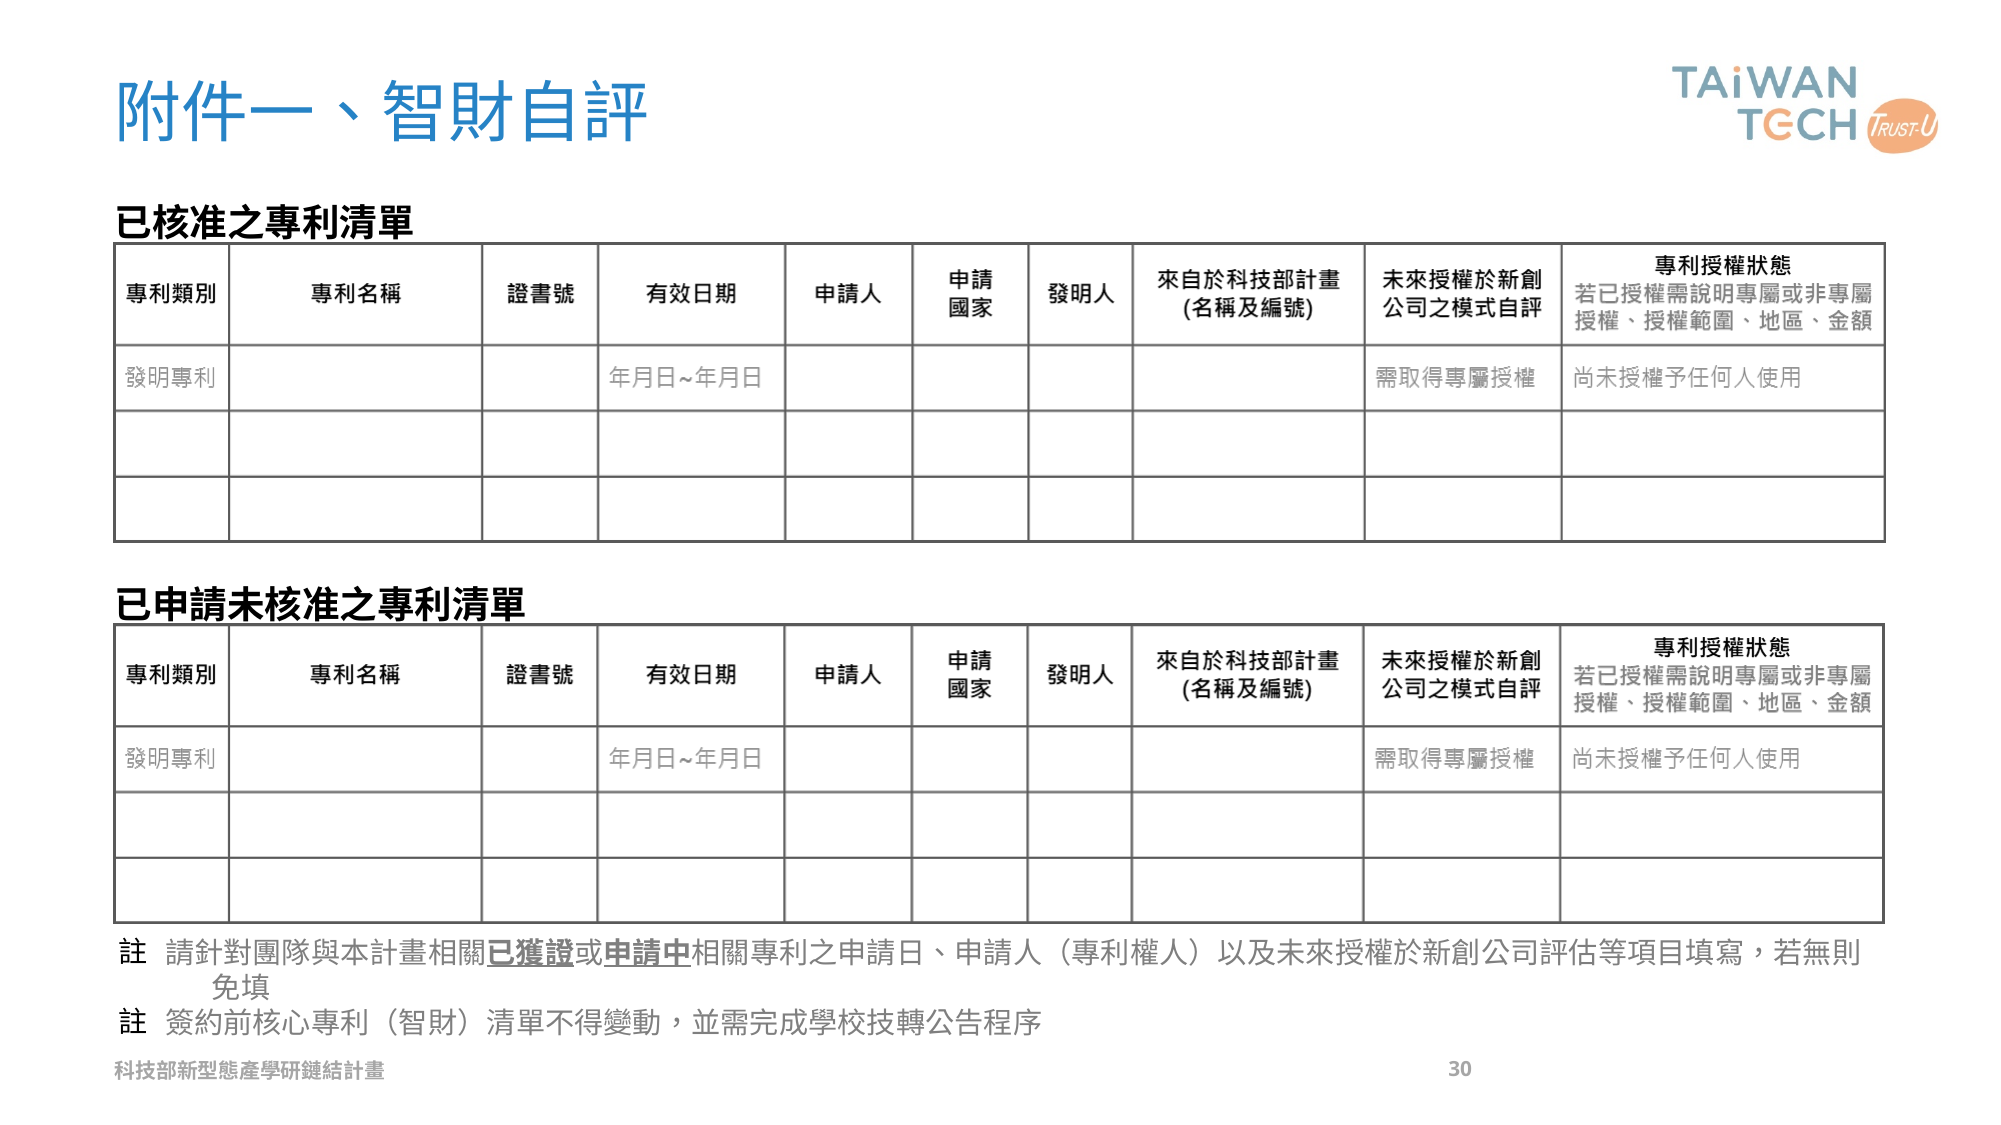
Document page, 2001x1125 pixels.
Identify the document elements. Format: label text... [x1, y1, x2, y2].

text_box 科技部新型態產學研鏈結計畫 [99, 1040, 567, 1101]
text_box 已申請未核准之專利清單 [100, 551, 1837, 633]
picture [113, 243, 1886, 544]
title 附件一、智財自評 [99, 45, 1900, 174]
text_box 29 [1433, 1040, 1900, 1101]
text_box 請針對團隊與本計畫相關已獲證或申請中相關專利之申請日、申請人（專利權人）以及未來授權於新創公司評估等項目填寫，若無則免填 簽約前核心專利（智財）清單不得變動，並需完成學校技轉公告程序 [103, 926, 1886, 1046]
picture [113, 623, 1885, 924]
text_box 已核准之專利清單 [100, 169, 1862, 251]
